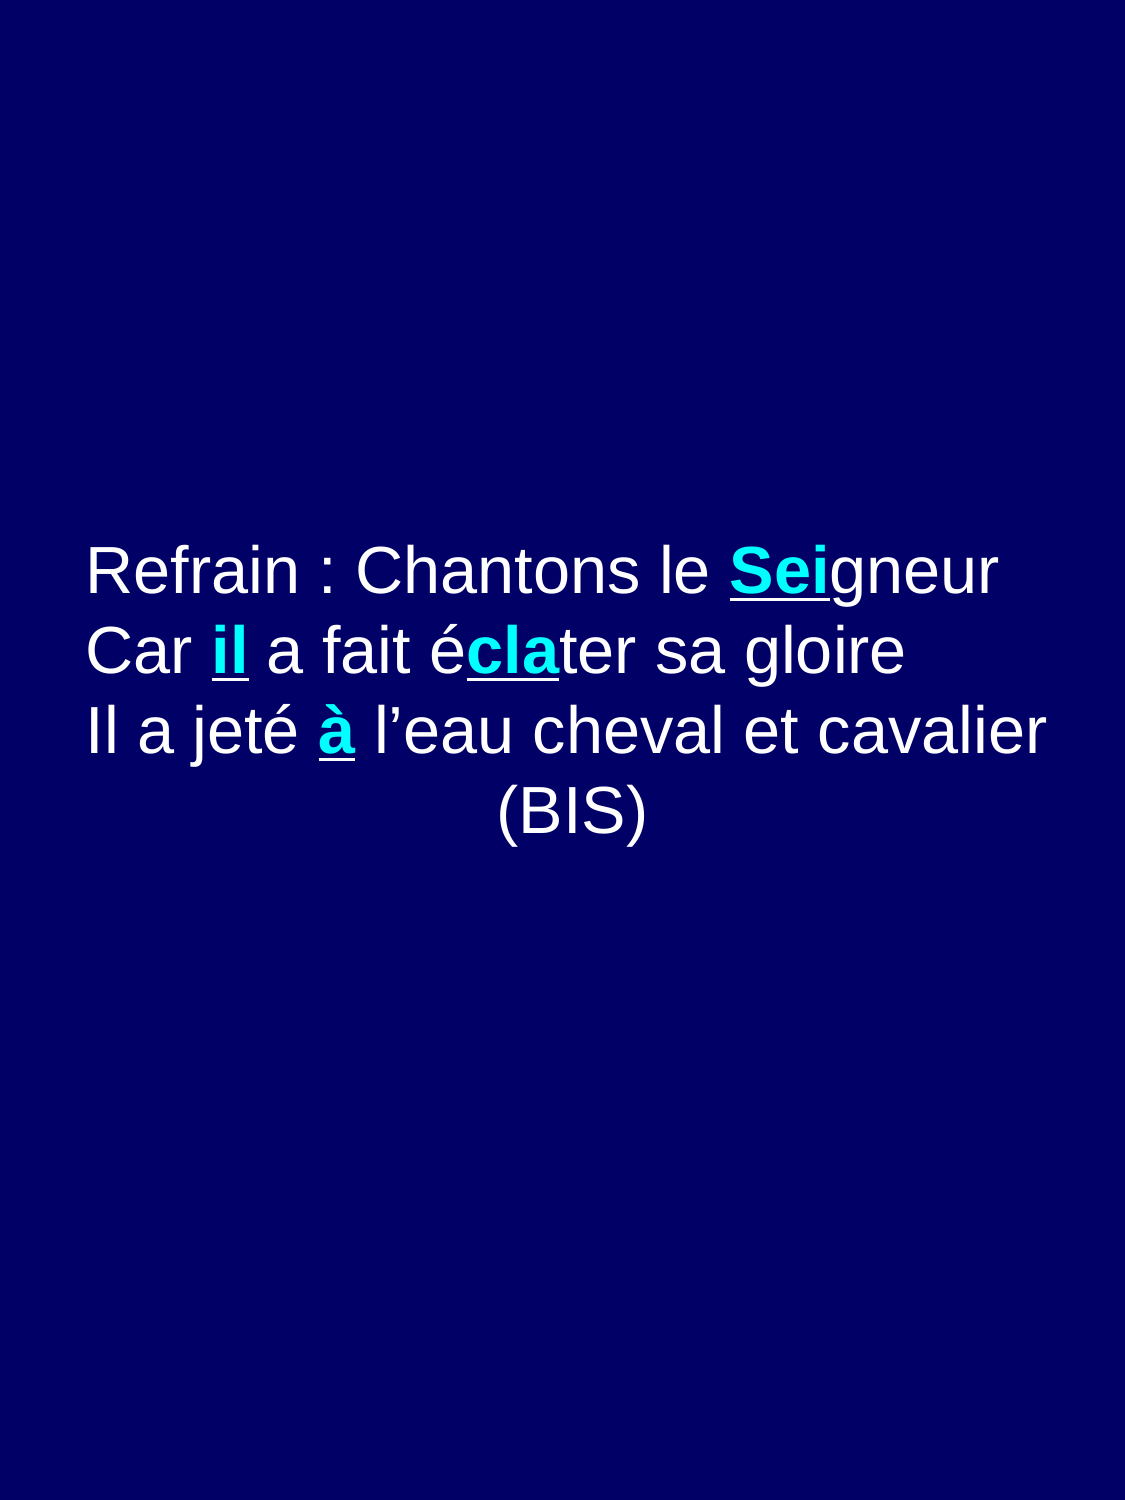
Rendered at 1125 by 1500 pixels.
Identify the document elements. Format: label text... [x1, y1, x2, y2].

text_box Refrain : Chantons le Seigneur Car il a fait éclater sa gloire Il a jeté à l’eau cheval et cavalier (BIS) [70, 519, 1075, 1332]
